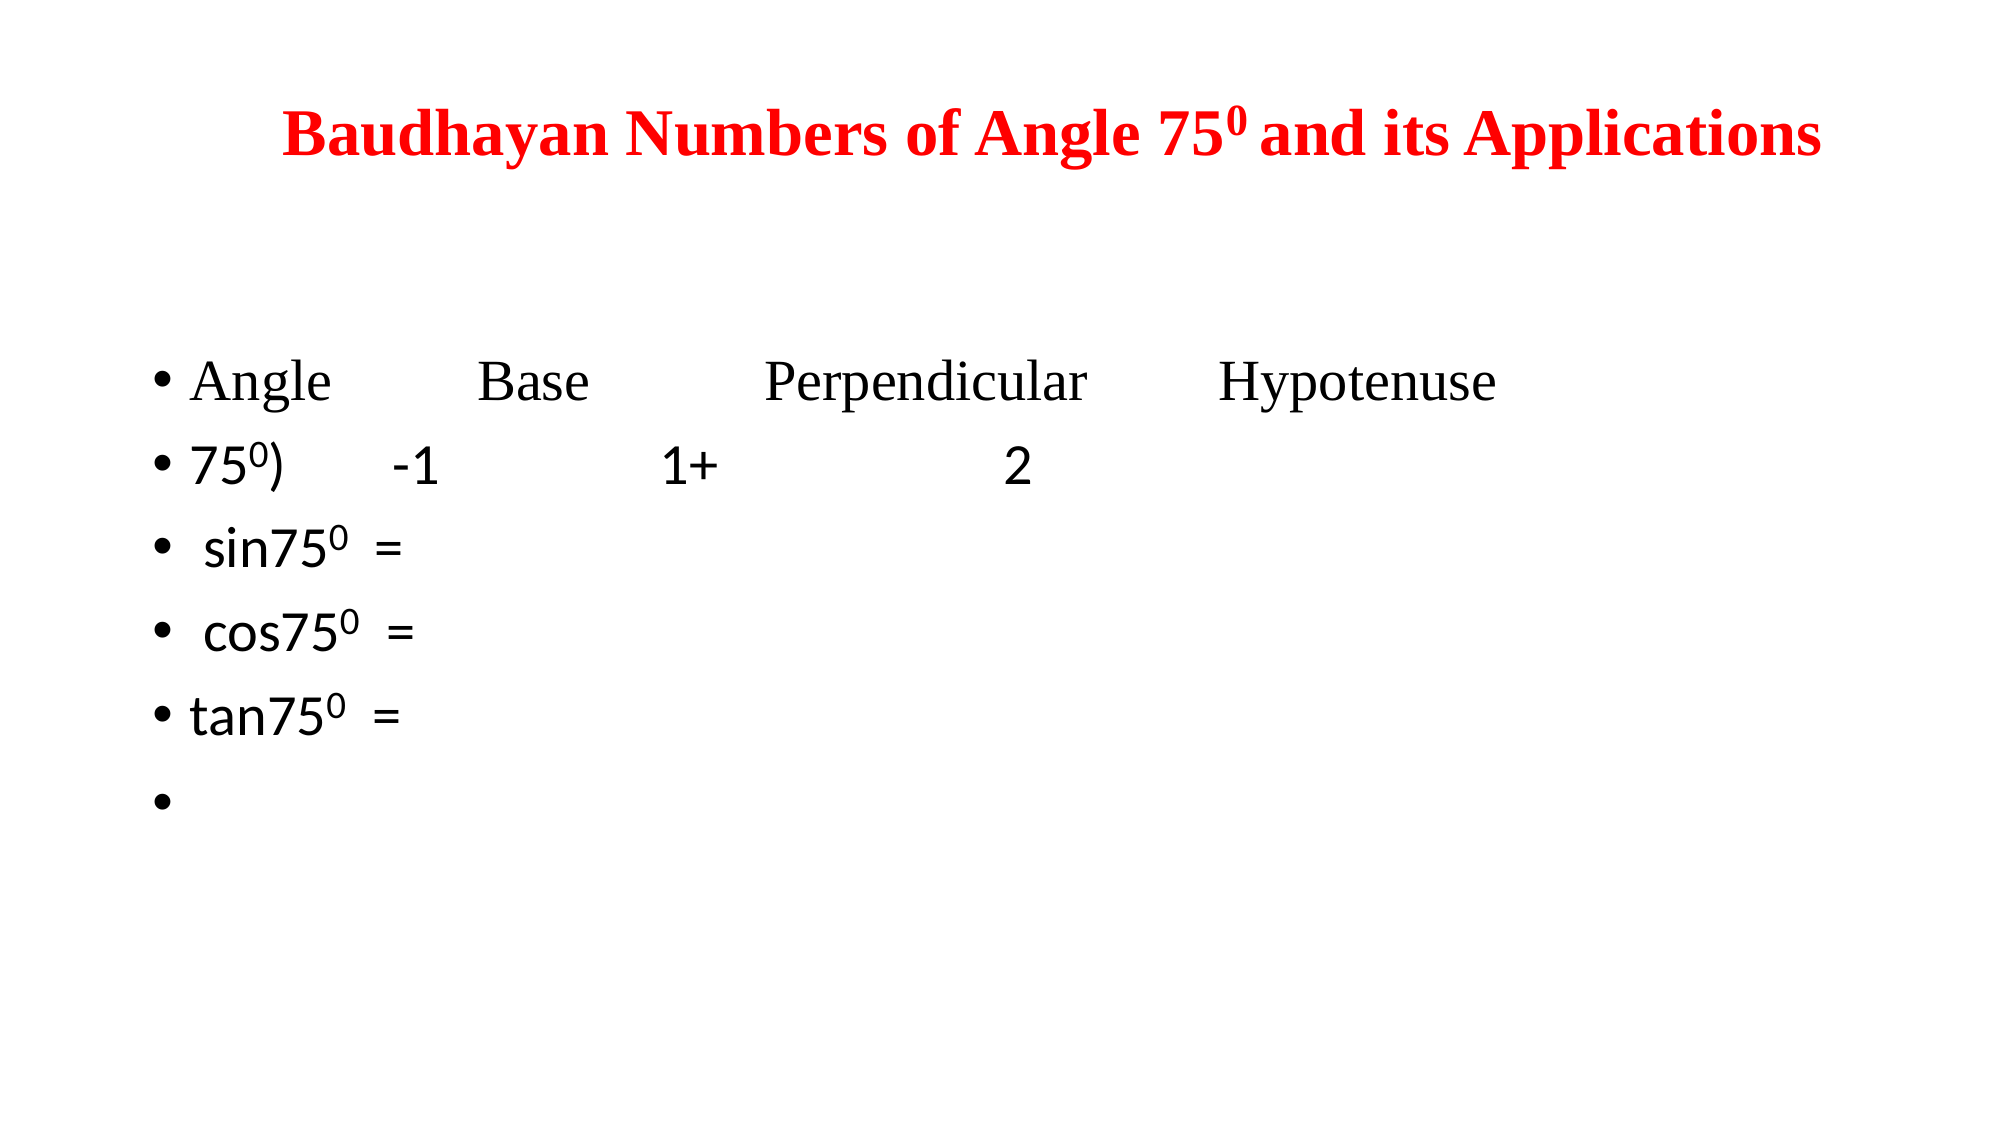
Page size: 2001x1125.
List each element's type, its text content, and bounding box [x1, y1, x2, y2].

list Angle Base Perpendicular Hypotenuse 750) -1 1+ 2 sin750 = cos750 = tan750 = [137, 342, 1863, 1014]
title Baudhayan Numbers of Angle 750 and its Applications [137, 59, 1863, 278]
